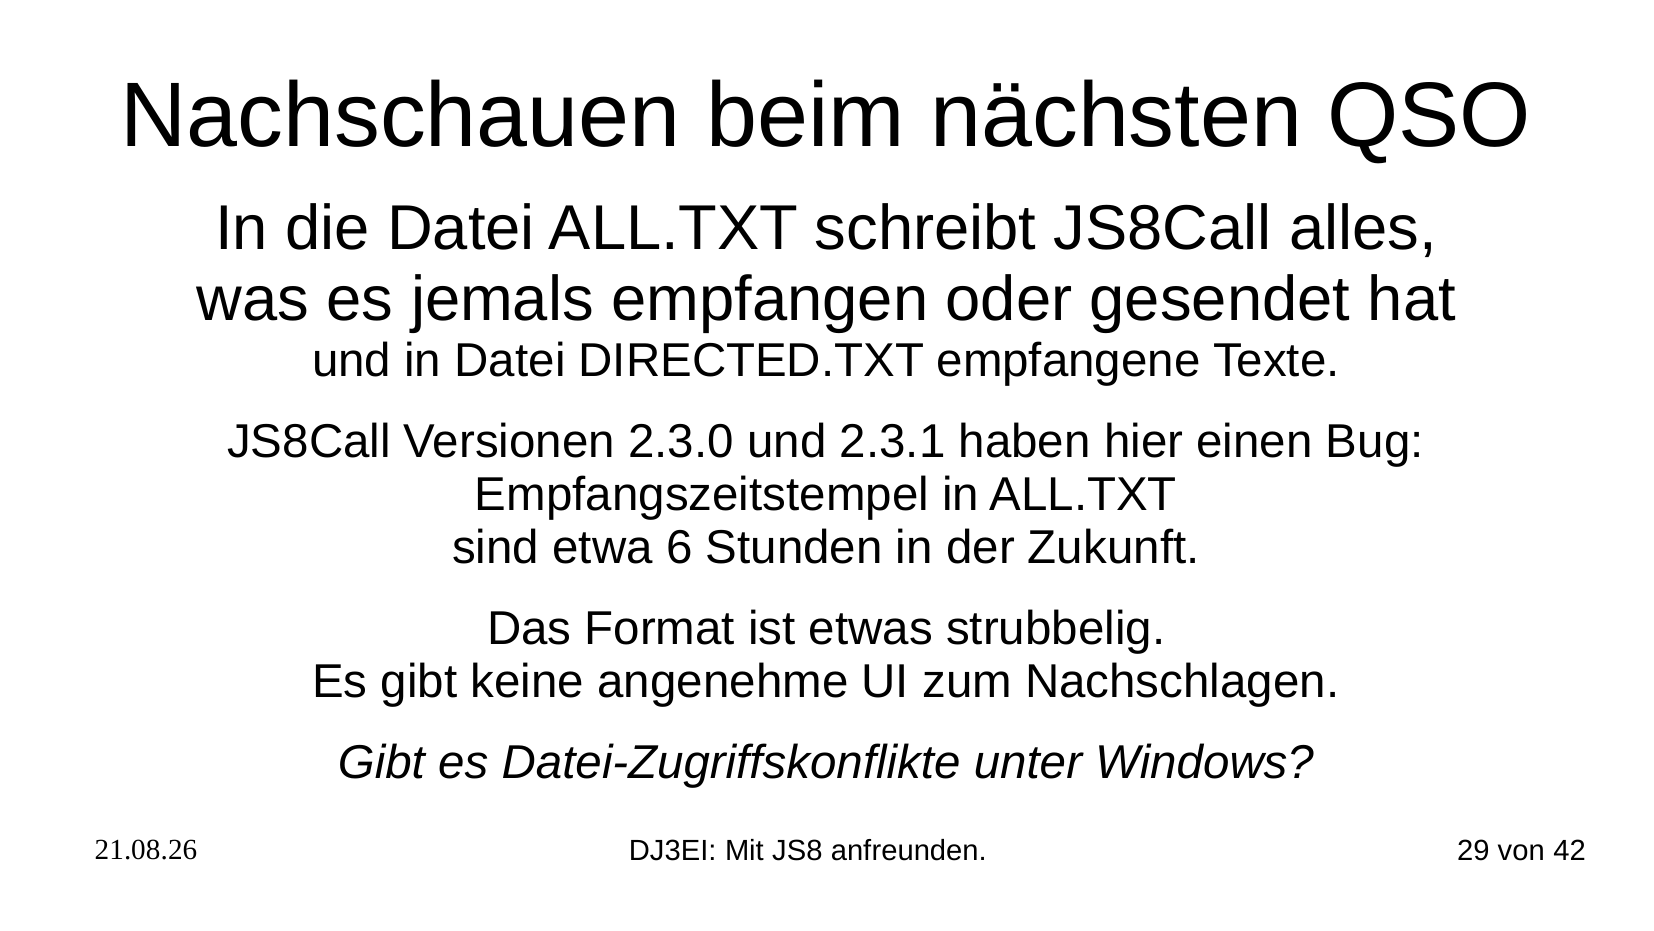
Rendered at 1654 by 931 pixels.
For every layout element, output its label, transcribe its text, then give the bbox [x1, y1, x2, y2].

list In die Datei ALL.TXT schreibt JS8Call alles, was es jemals empfangen oder gesendet hat und in Datei DIRECTED.TXT empfangene Texte. JS8Call Versionen 2.3.0 und 2.3.1 haben hier einen Bug: Empfangszeitstempel in ALL.TXT sind etwa 6 Stunden in der Zukunft. Das Format ist etwas strubbelig. Es gibt keine angenehme UI zum Nachschlagen. Gibt es Datei-Zugriffskonflikte unter Windows? [82, 192, 1571, 790]
title Nachschauen beim nächsten QSO [82, 37, 1571, 192]
